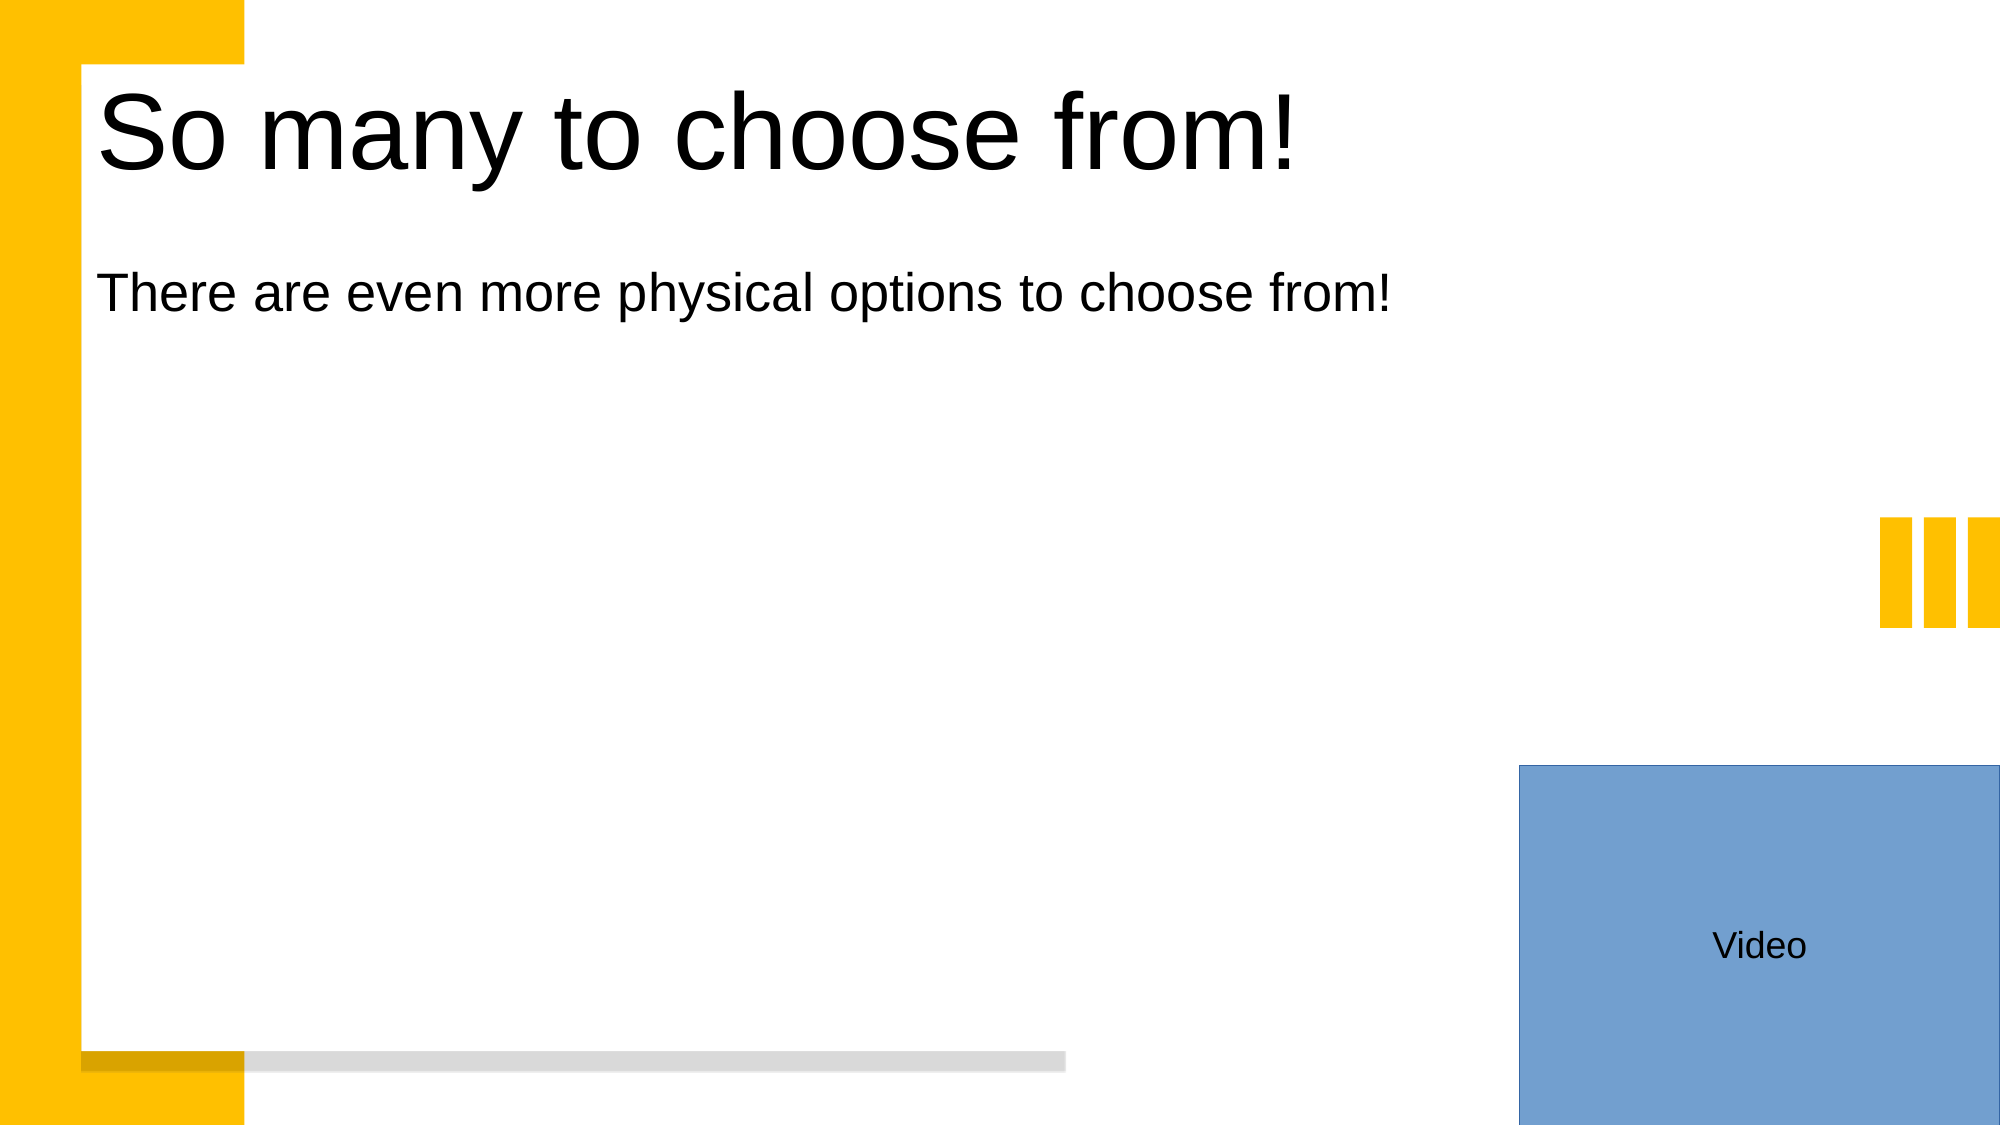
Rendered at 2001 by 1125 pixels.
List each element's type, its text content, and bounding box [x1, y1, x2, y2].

text_box [0, 0, 2000, 1125]
text_box There are even more physical options to choose from! [81, 254, 1516, 1036]
text_box So many to choose from! [81, 64, 1921, 201]
text_box Video [1519, 765, 2000, 1125]
